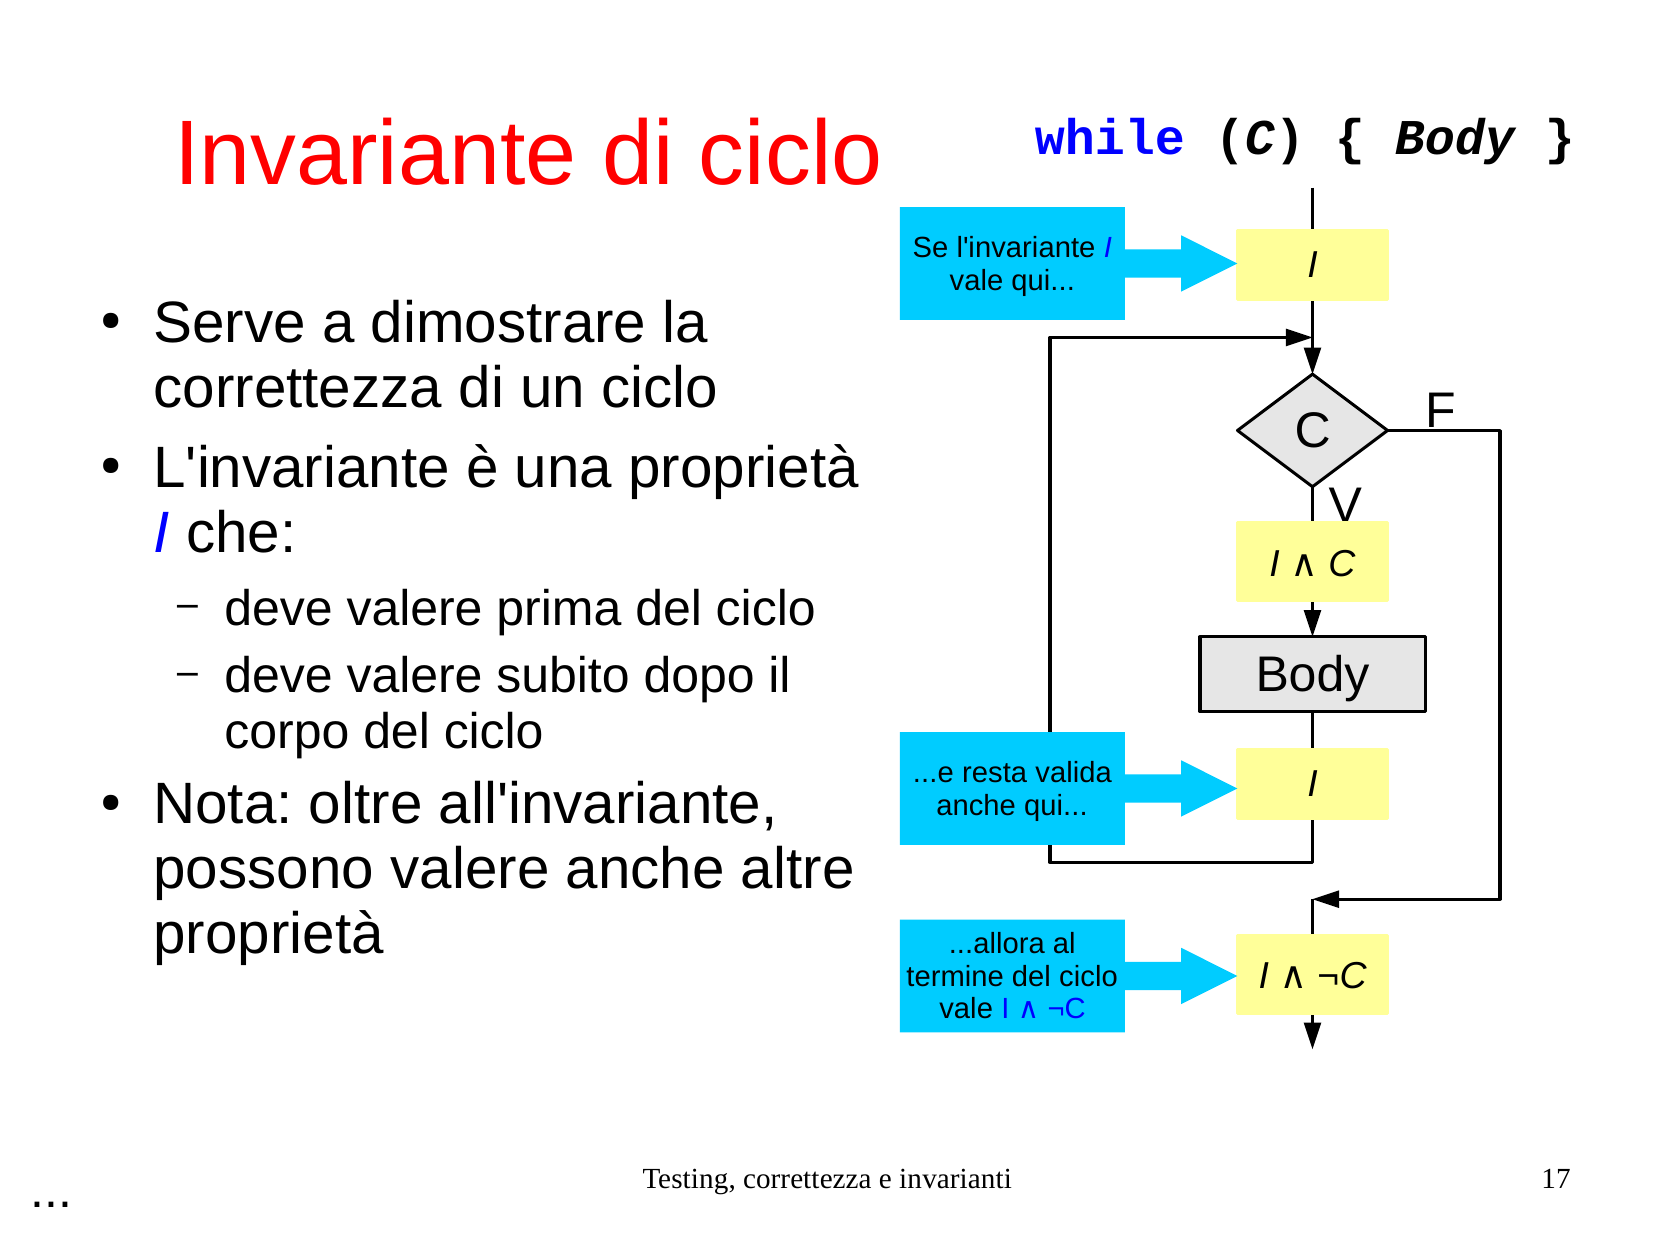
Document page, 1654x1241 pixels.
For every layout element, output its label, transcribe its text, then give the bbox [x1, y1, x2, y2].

text_box C [1237, 374, 1334, 487]
text_box Body [1200, 636, 1334, 712]
text_box F [1425, 382, 1456, 439]
text_box Body [1323, 667, 1334, 688]
text_box Body [1337, 636, 1426, 712]
text_box I [1237, 749, 1388, 819]
list Serve a dimostrare la correttezza di un ciclo L'invariante è una proprietà I che: deve valere prima del ciclo deve valere subito dopo il corpo del ciclo Nota: oltre all'invariante, possono valere anche altre proprietà [82, 290, 863, 1126]
text_box Se l'invariante I vale qui... [899, 207, 1238, 320]
text_box ... [30, 1162, 73, 1219]
text_box V [1328, 476, 1362, 522]
text_box while (C) { Body } [1034, 112, 1576, 170]
text_box I ∧ ¬C [1237, 935, 1388, 1014]
text_box C [1337, 392, 1388, 469]
text_box I [1237, 230, 1388, 300]
text_box I ∧ C [1237, 522, 1388, 601]
text_box ...allora al termine del ciclo vale I ∧ ¬C [899, 919, 1238, 1033]
text_box ...e resta valida anche qui... [899, 732, 1238, 845]
title Invariante di ciclo [82, 49, 976, 257]
